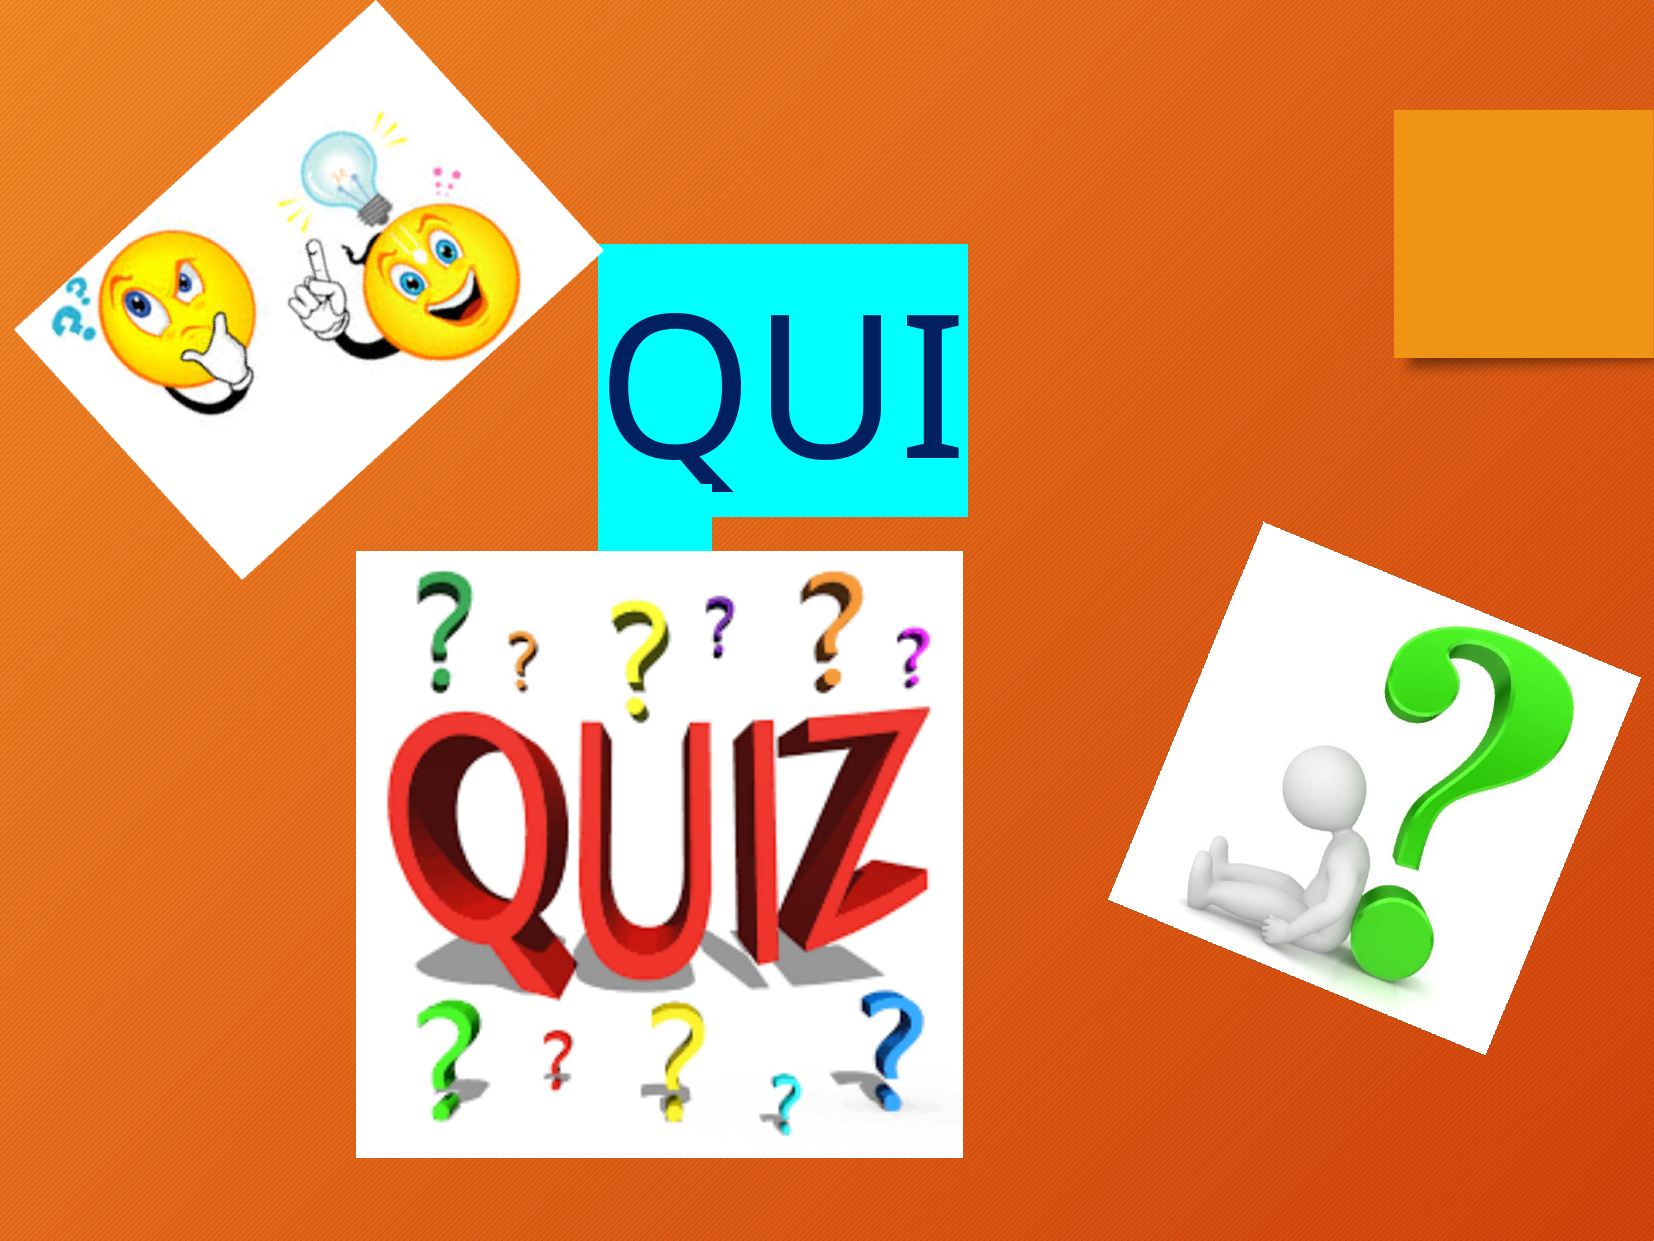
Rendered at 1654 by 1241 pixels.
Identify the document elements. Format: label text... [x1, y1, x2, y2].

text_box QUIZ [582, 160, 1072, 510]
picture [1107, 521, 1641, 1055]
picture [356, 551, 963, 1158]
picture [13, 0, 604, 580]
